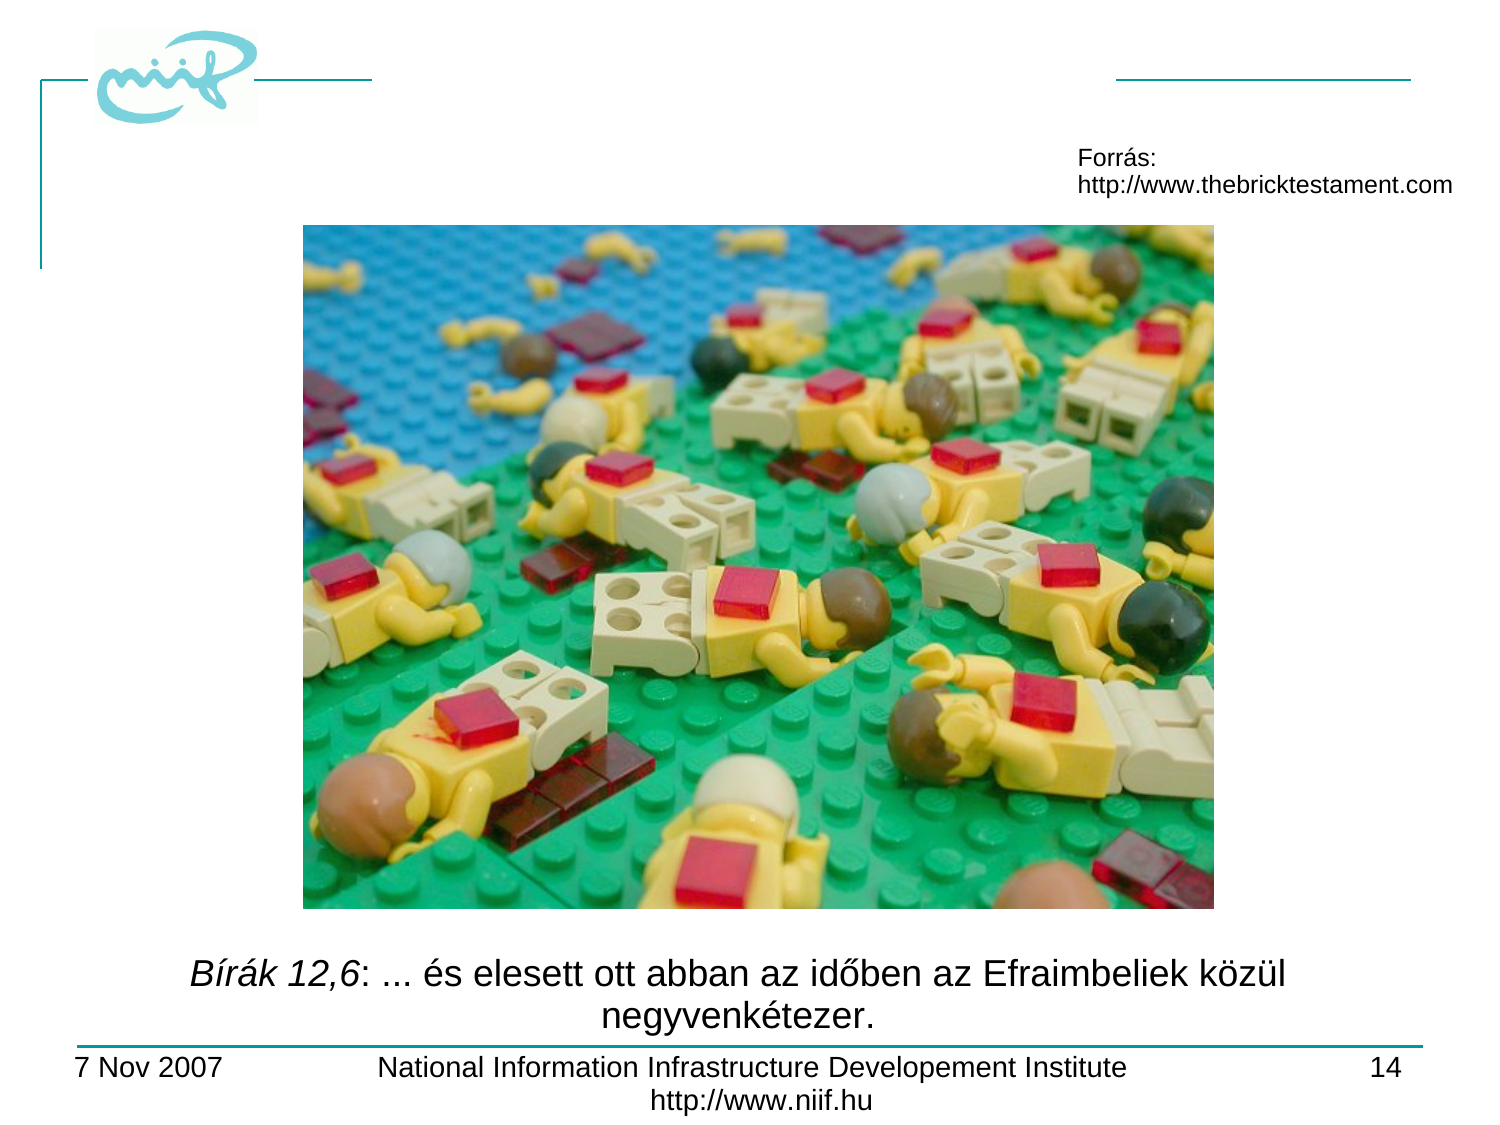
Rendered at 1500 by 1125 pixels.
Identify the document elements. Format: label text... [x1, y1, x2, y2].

picture [303, 225, 1214, 909]
text_box Forrás: http://www.thebricktestament.com [1062, 135, 1477, 207]
picture [94, 29, 259, 125]
text_box Bírák 12,6: ... és elesett ott abban az időben az Efraimbeliek közül negyvenkétezer. [88, 945, 1388, 1044]
